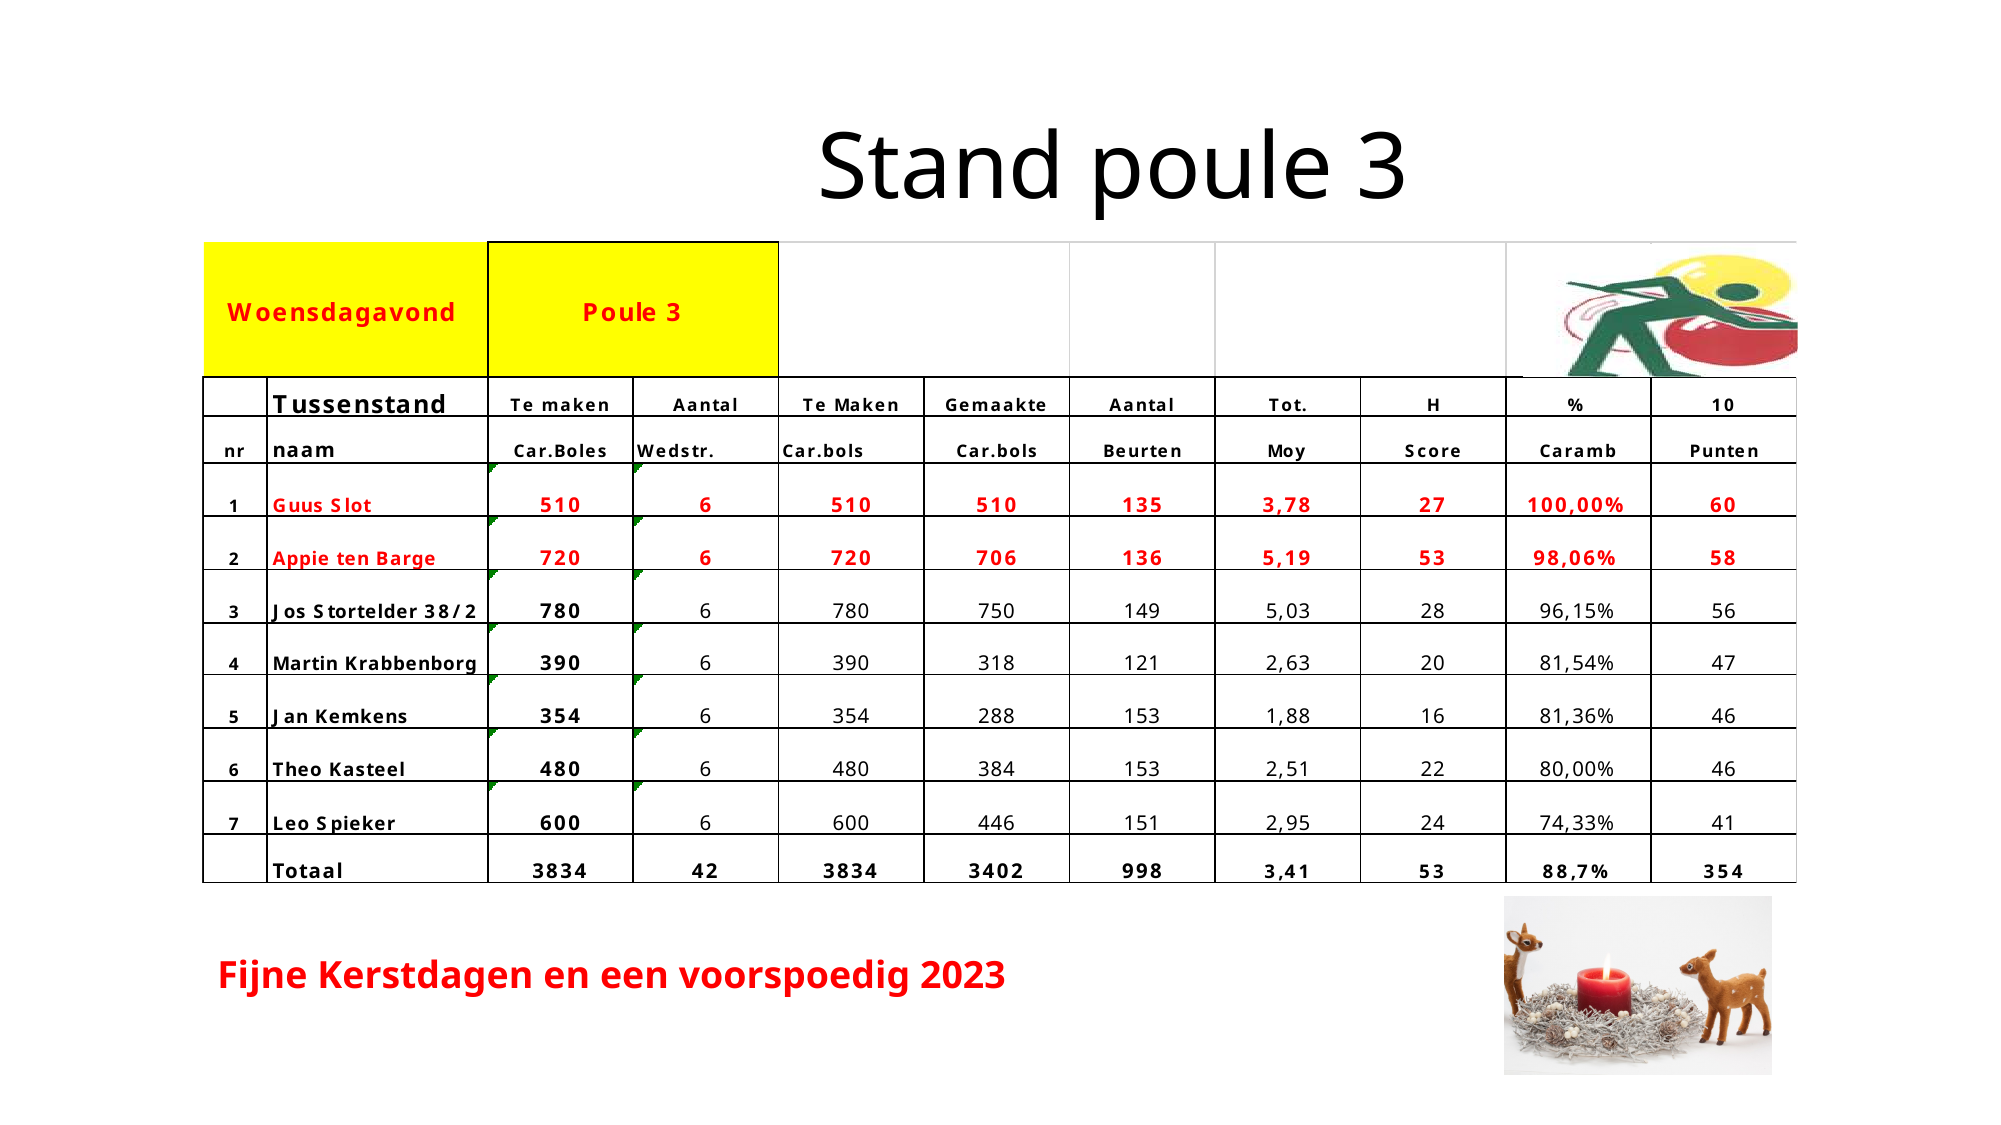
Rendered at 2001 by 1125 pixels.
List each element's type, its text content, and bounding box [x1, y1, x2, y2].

title Stand poule 3 [137, 59, 1863, 278]
picture [1504, 896, 1772, 1075]
picture [202, 241, 1798, 884]
text_box Fijne Kerstdagen en een voorspoedig 2023 [202, 943, 1203, 1005]
